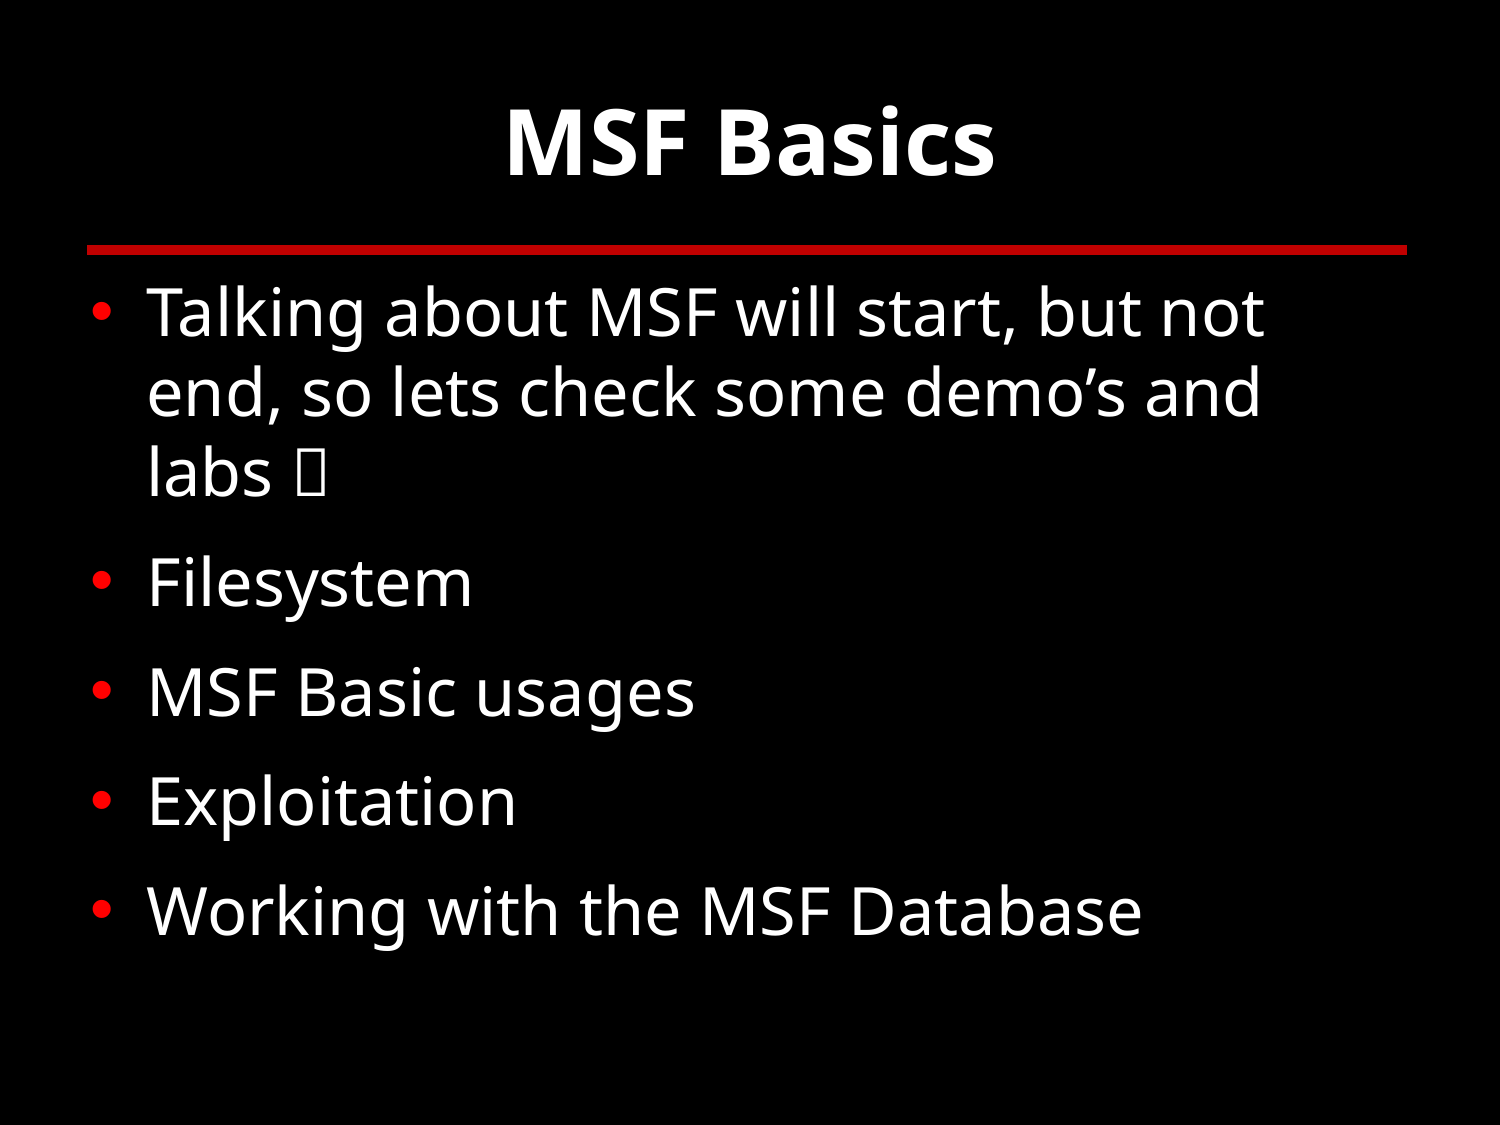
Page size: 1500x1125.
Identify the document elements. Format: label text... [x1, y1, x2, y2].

title MSF Basics [75, 45, 1425, 233]
list Talking about MSF will start, but not end, so lets check some demo’s and labs  Filesystem MSF Basic usages Exploitation Working with the MSF Database [75, 262, 1425, 1005]
